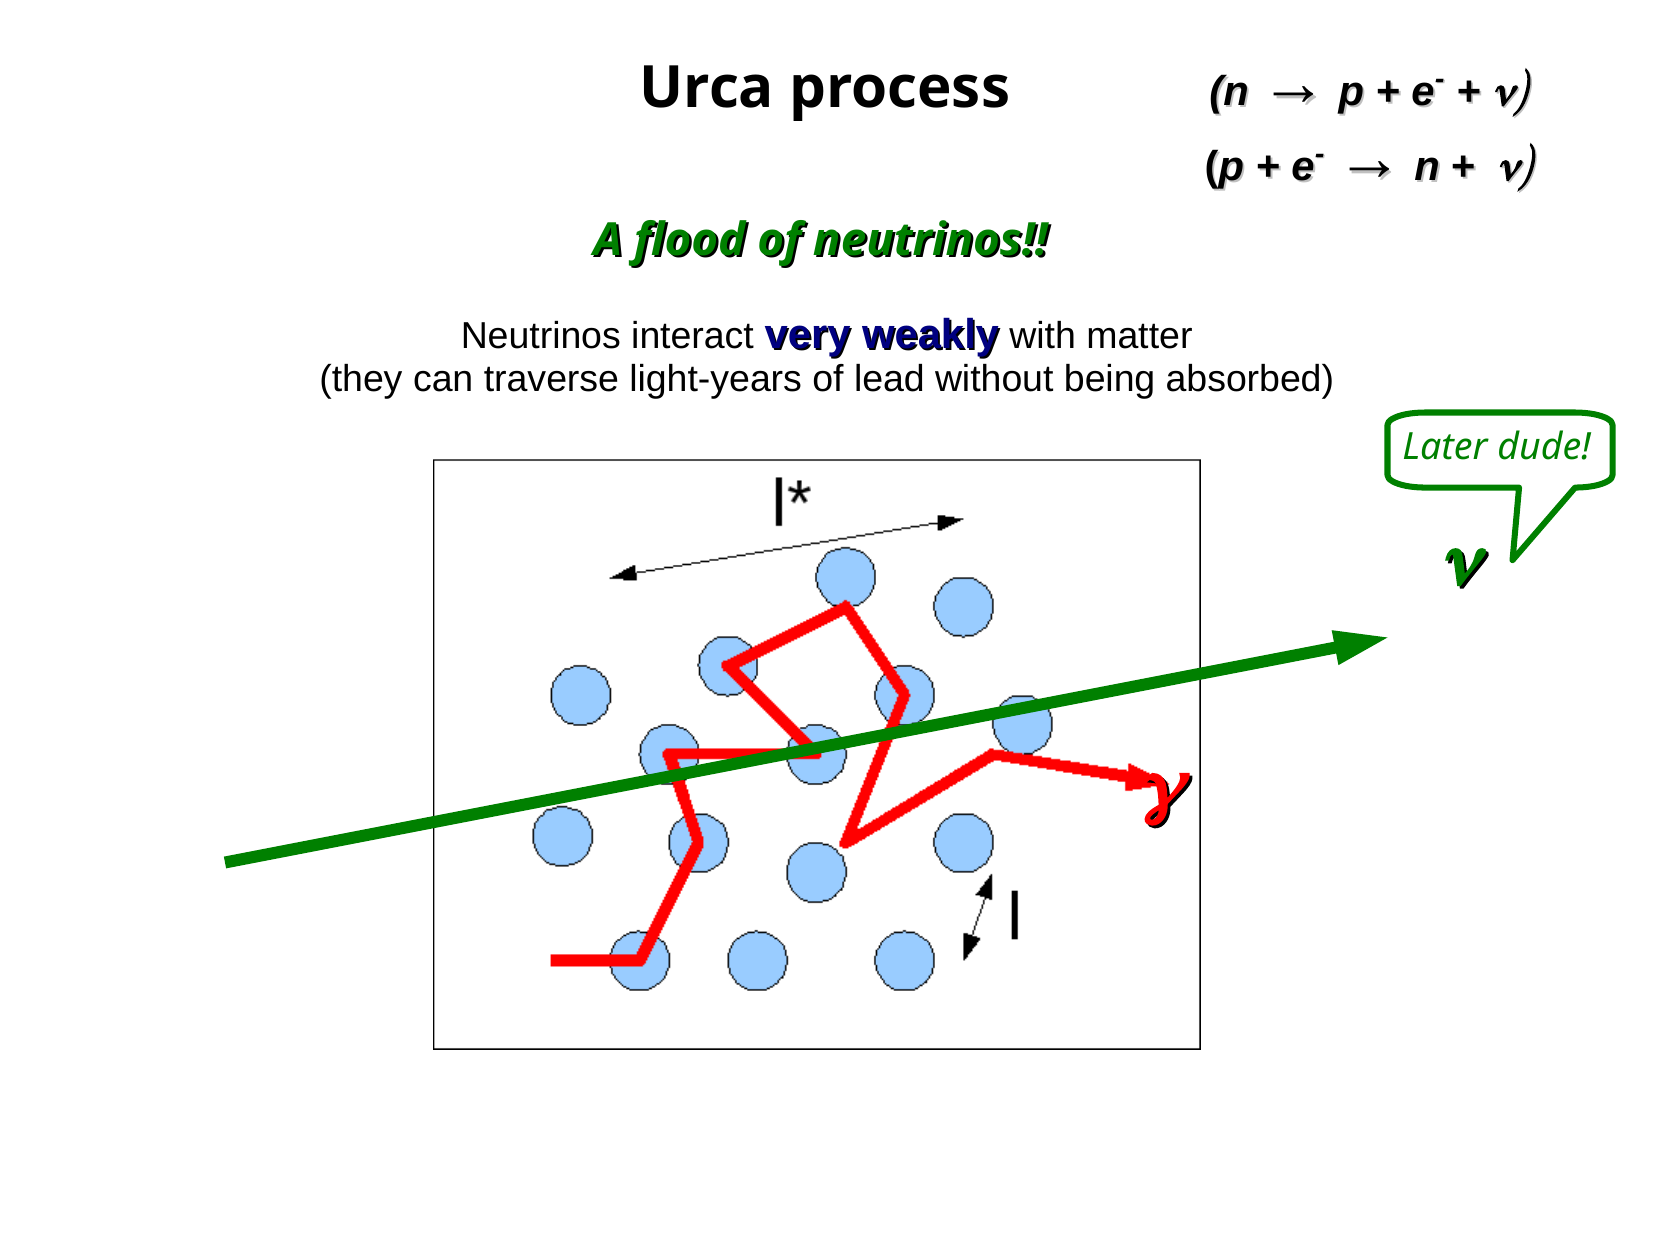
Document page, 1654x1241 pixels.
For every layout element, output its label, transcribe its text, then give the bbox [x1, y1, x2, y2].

text_box A flood of neutrinos!! Neutrinos interact very weakly with matter (they can traverse light-years of lead without being absorbed) [0, 156, 1654, 1127]
text_box g [1125, 750, 1192, 863]
text_box Later dude! [1387, 412, 1654, 480]
text_box n [1425, 525, 1500, 638]
text_box (n → p + e- + n) (p + e- → n + n) [1125, 37, 1613, 202]
text_box [1390, 480, 1610, 561]
text_box Urca process [262, 37, 1125, 134]
